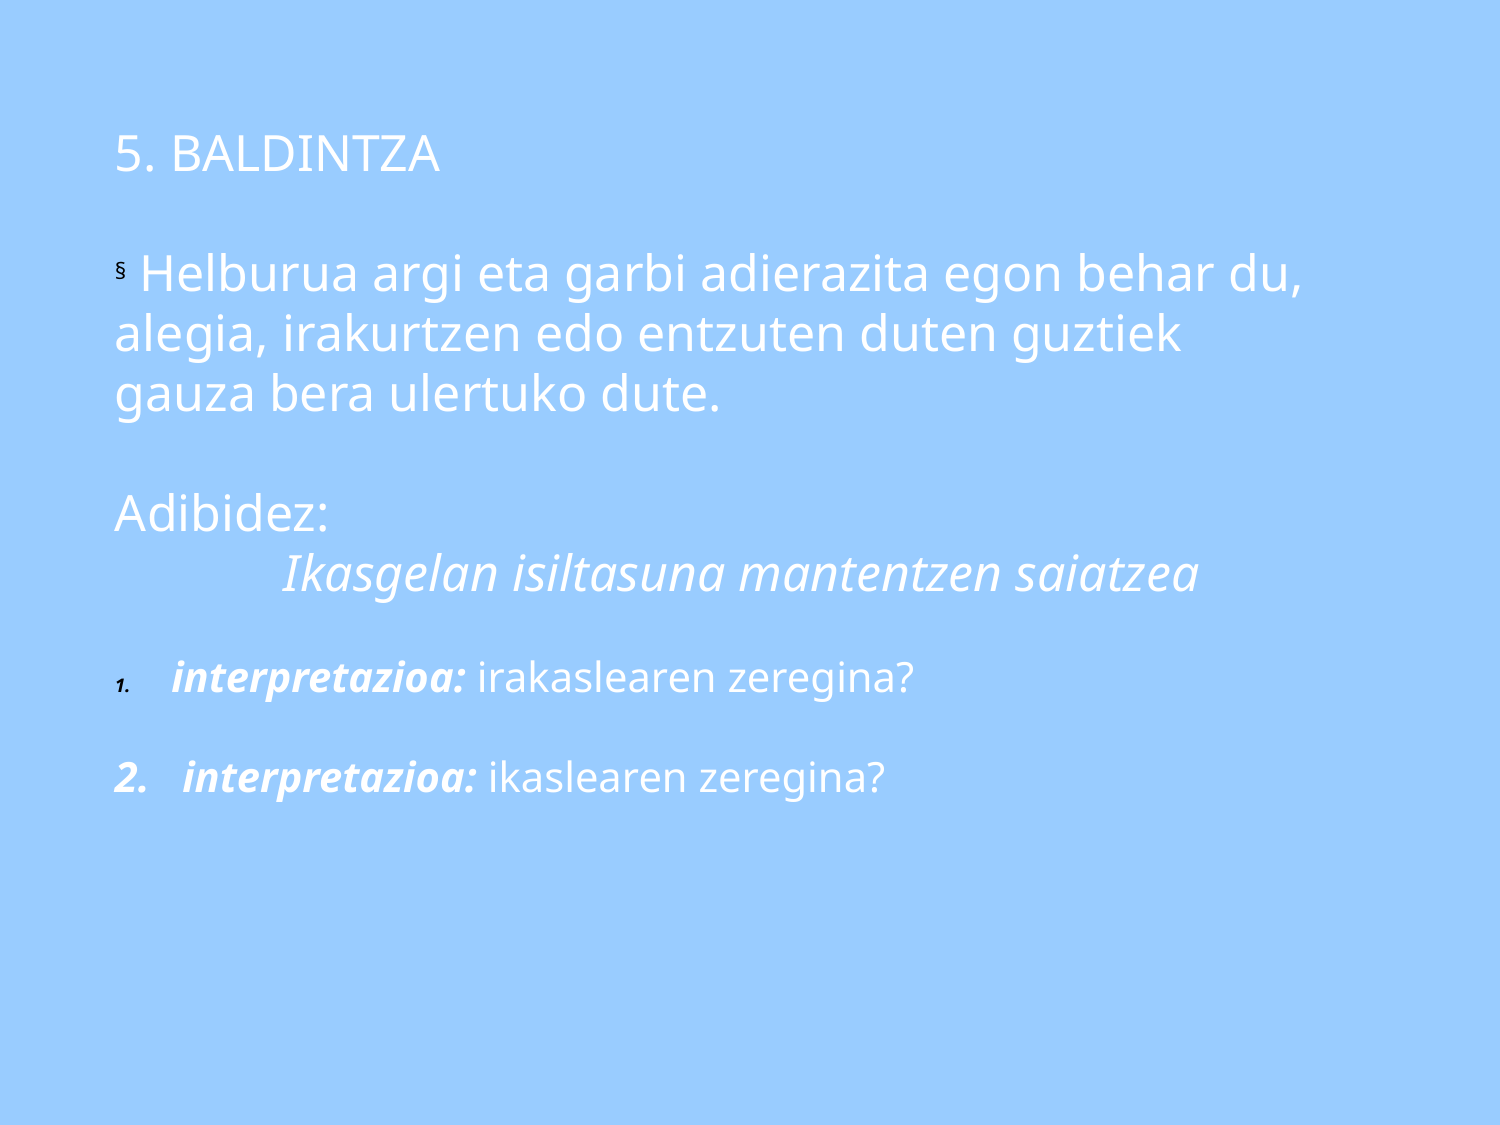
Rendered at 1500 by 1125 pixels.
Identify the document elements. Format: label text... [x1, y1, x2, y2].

text_box 5. BALDINTZA Helburua argi eta garbi adierazita egon behar du, alegia, irakurtzen edo entzuten duten guztiek gauza bera ulertuko dute. Adibidez: Ikasgelan isiltasuna mantentzen saiatzea interpretazioa: irakaslearen zeregina? 2. interpretazioa: ikaslearen zeregina? [100, 113, 1341, 899]
